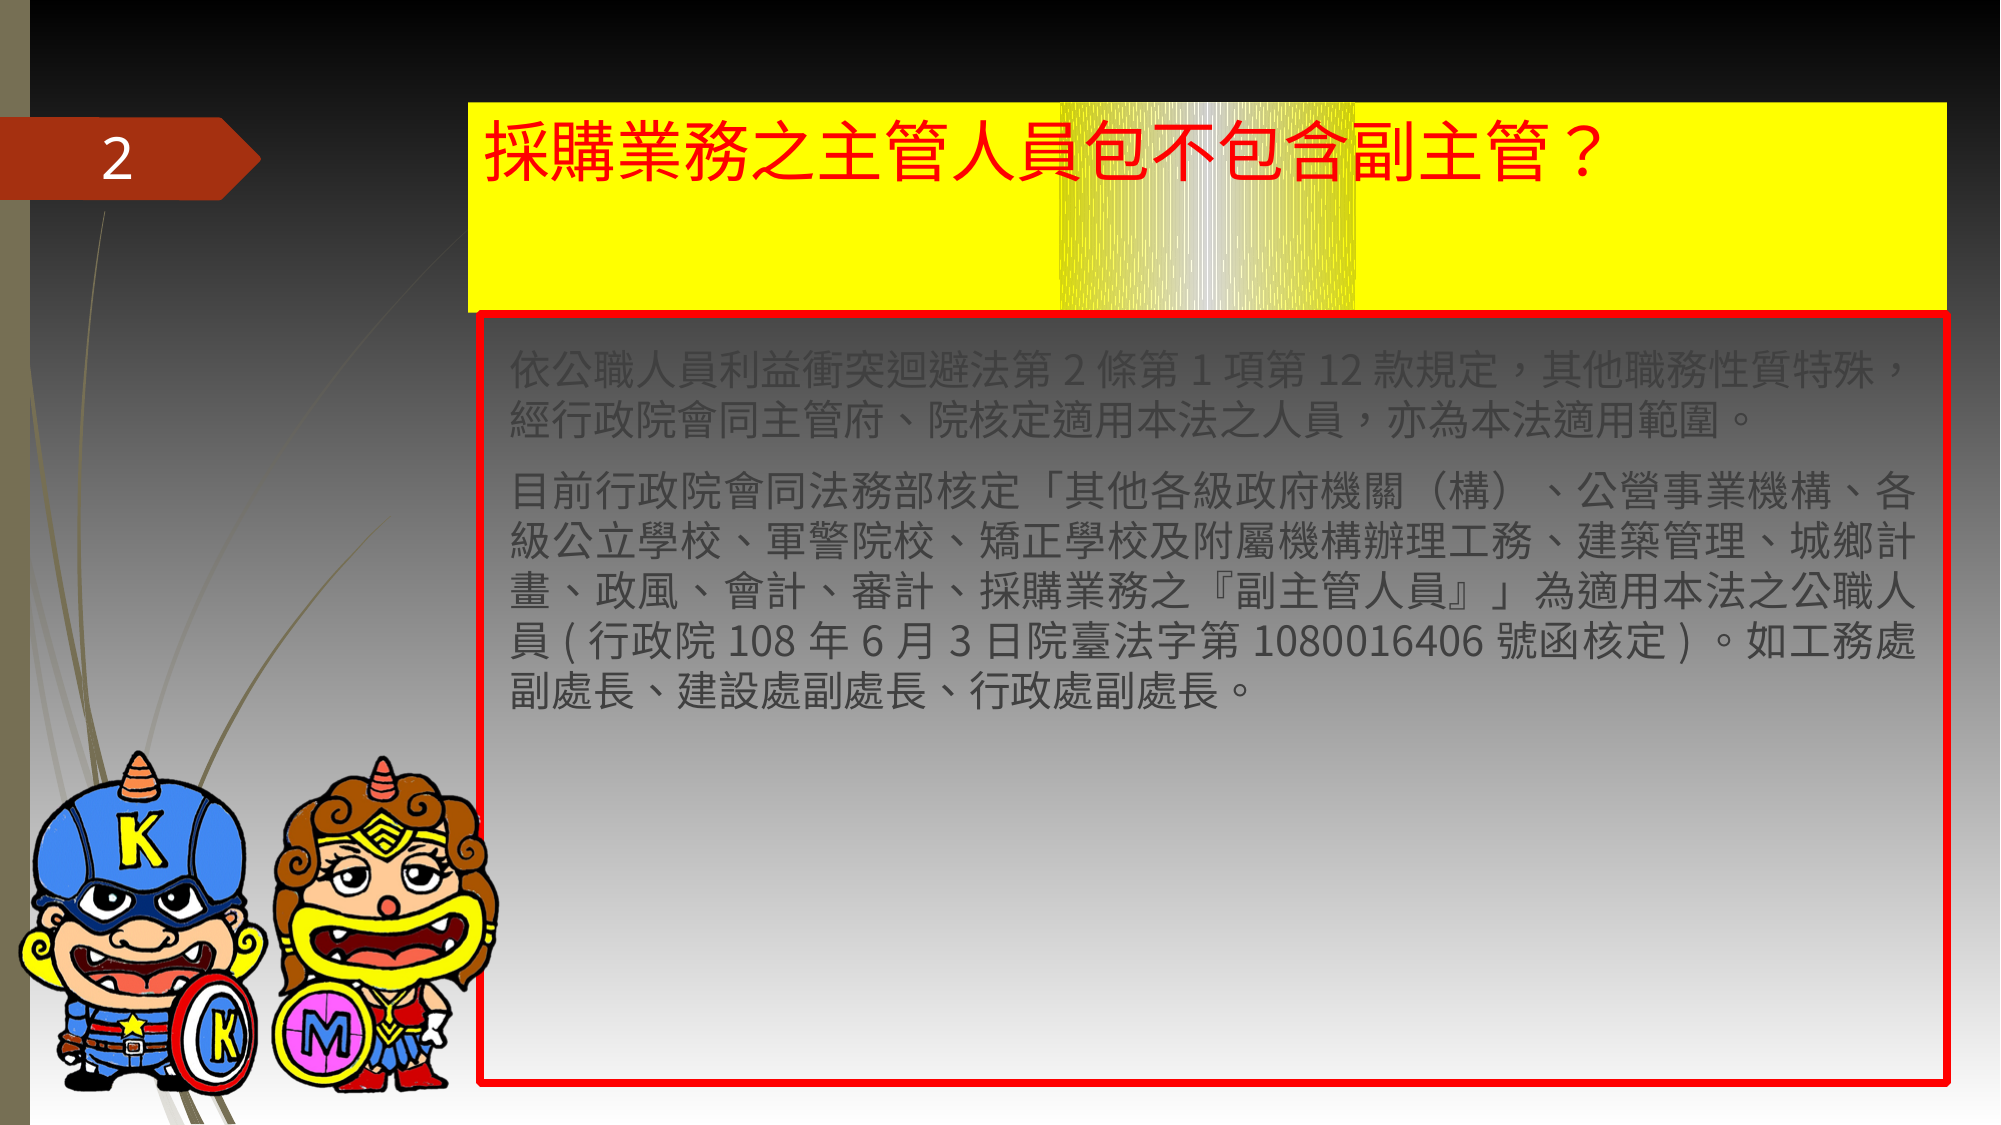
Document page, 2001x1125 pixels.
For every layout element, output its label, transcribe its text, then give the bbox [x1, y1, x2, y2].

list 依公職人員利益衝突迴避法第2條第1項第12款規定，其他職務性質特殊，經行政院會同主管府、院核定適用本法之人員，亦為本法適用範圍。 目前行政院會同法務部核定「其他各級政府機關（構）、公營事業機構、各級公立學校、軍警院校、矯正學校及附屬機構辦理工務、建築管理、城鄉計畫、政風、會計、審計、採購業務之『副主管人員』」為適用本法之公職人員(行政院108年6月3日院臺法字第1080016406號函核定)。如工務處副處長、建設處副處長、行政處副處長。 [480, 313, 1947, 1084]
picture [0, 745, 510, 1101]
text_box 2 [86, 114, 199, 199]
title 採購業務之主管人員包不包含副主管？ [468, 102, 1947, 313]
